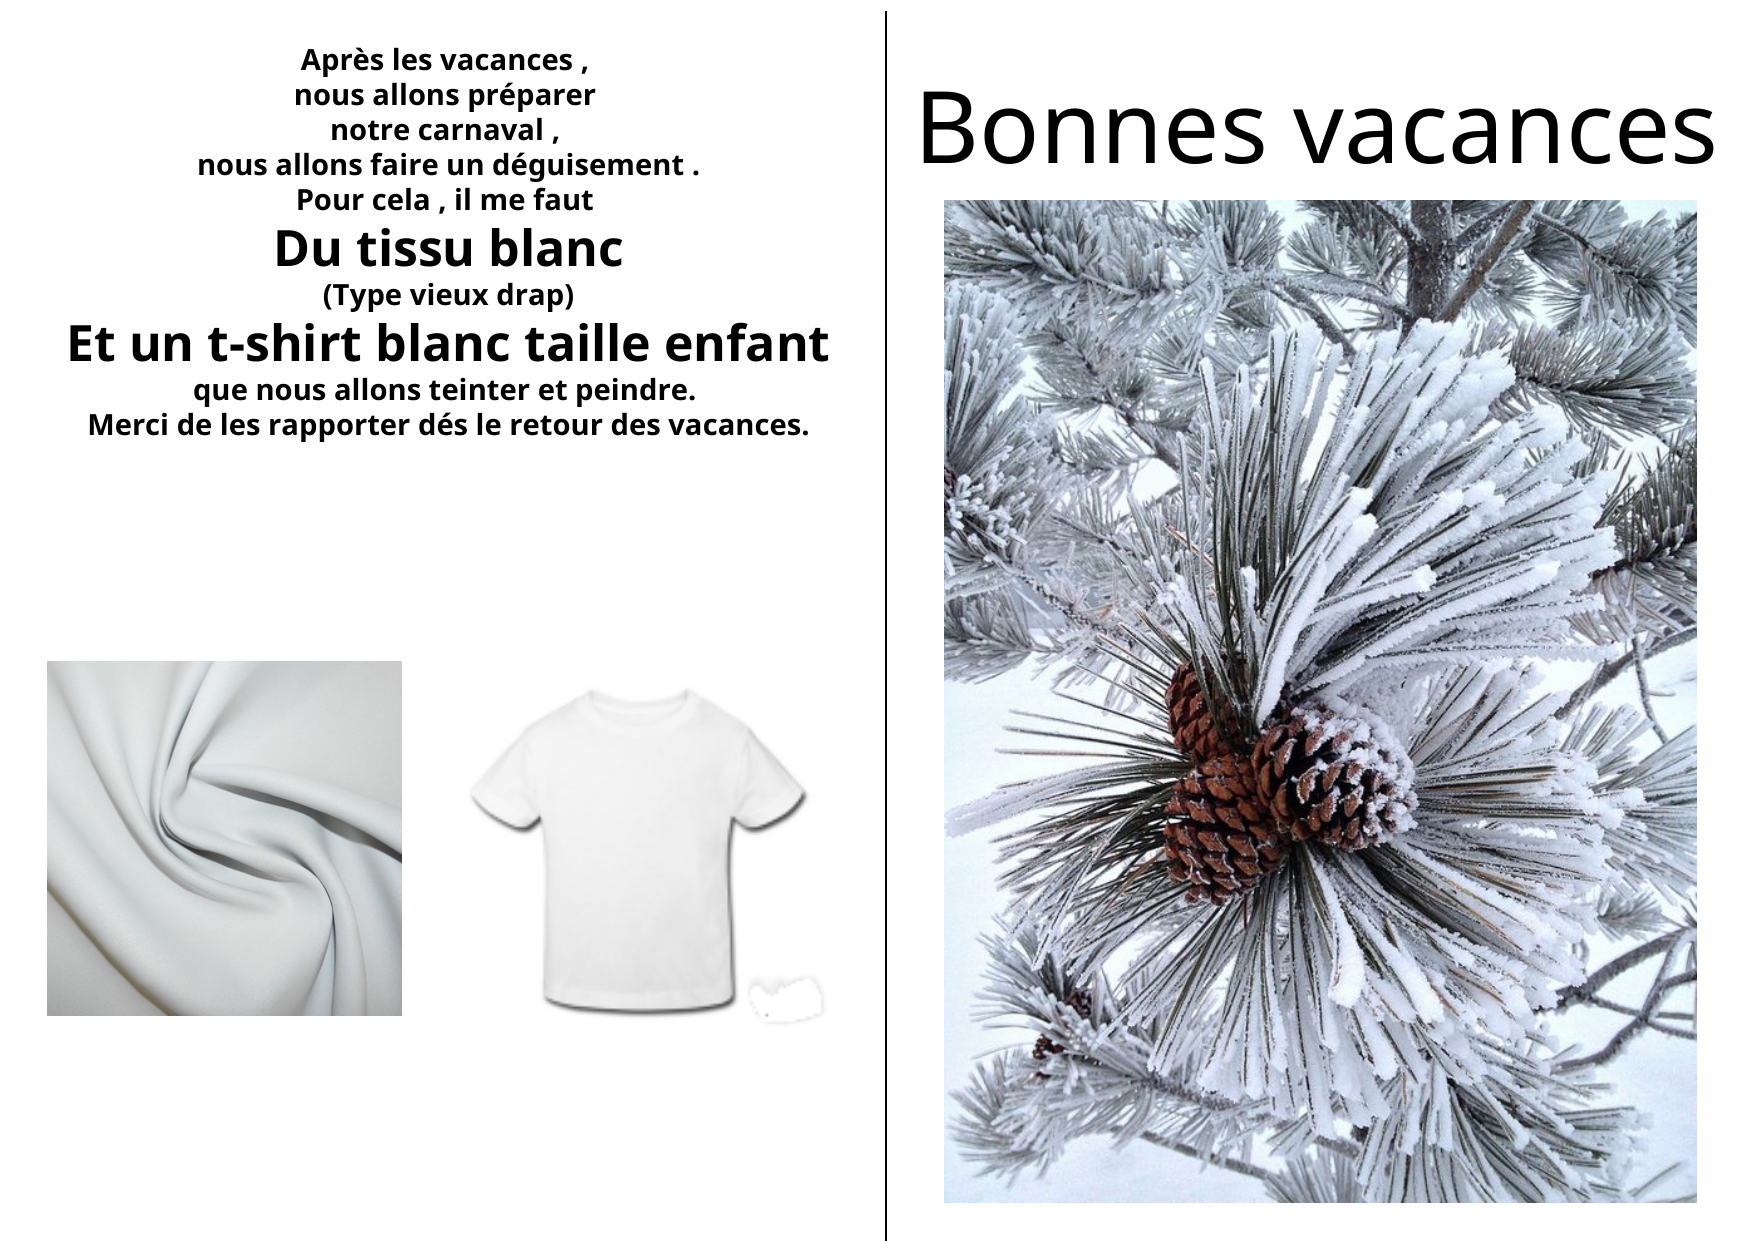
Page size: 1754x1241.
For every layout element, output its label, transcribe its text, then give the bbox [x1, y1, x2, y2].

text_box Après les vacances , nous allons préparer notre carnaval , nous allons faire un déguisement . Pour cela , il me faut Du tissu blanc (Type vieux drap) Et un t-shirt blanc taille enfant que nous allons teinter et peindre. Merci de les rapporter dés le retour des vacances. [59, 35, 839, 650]
text_box Bonnes vacances d’hiver [897, 58, 1737, 238]
picture [47, 661, 402, 1016]
picture [944, 200, 1697, 1203]
picture [448, 661, 827, 1040]
